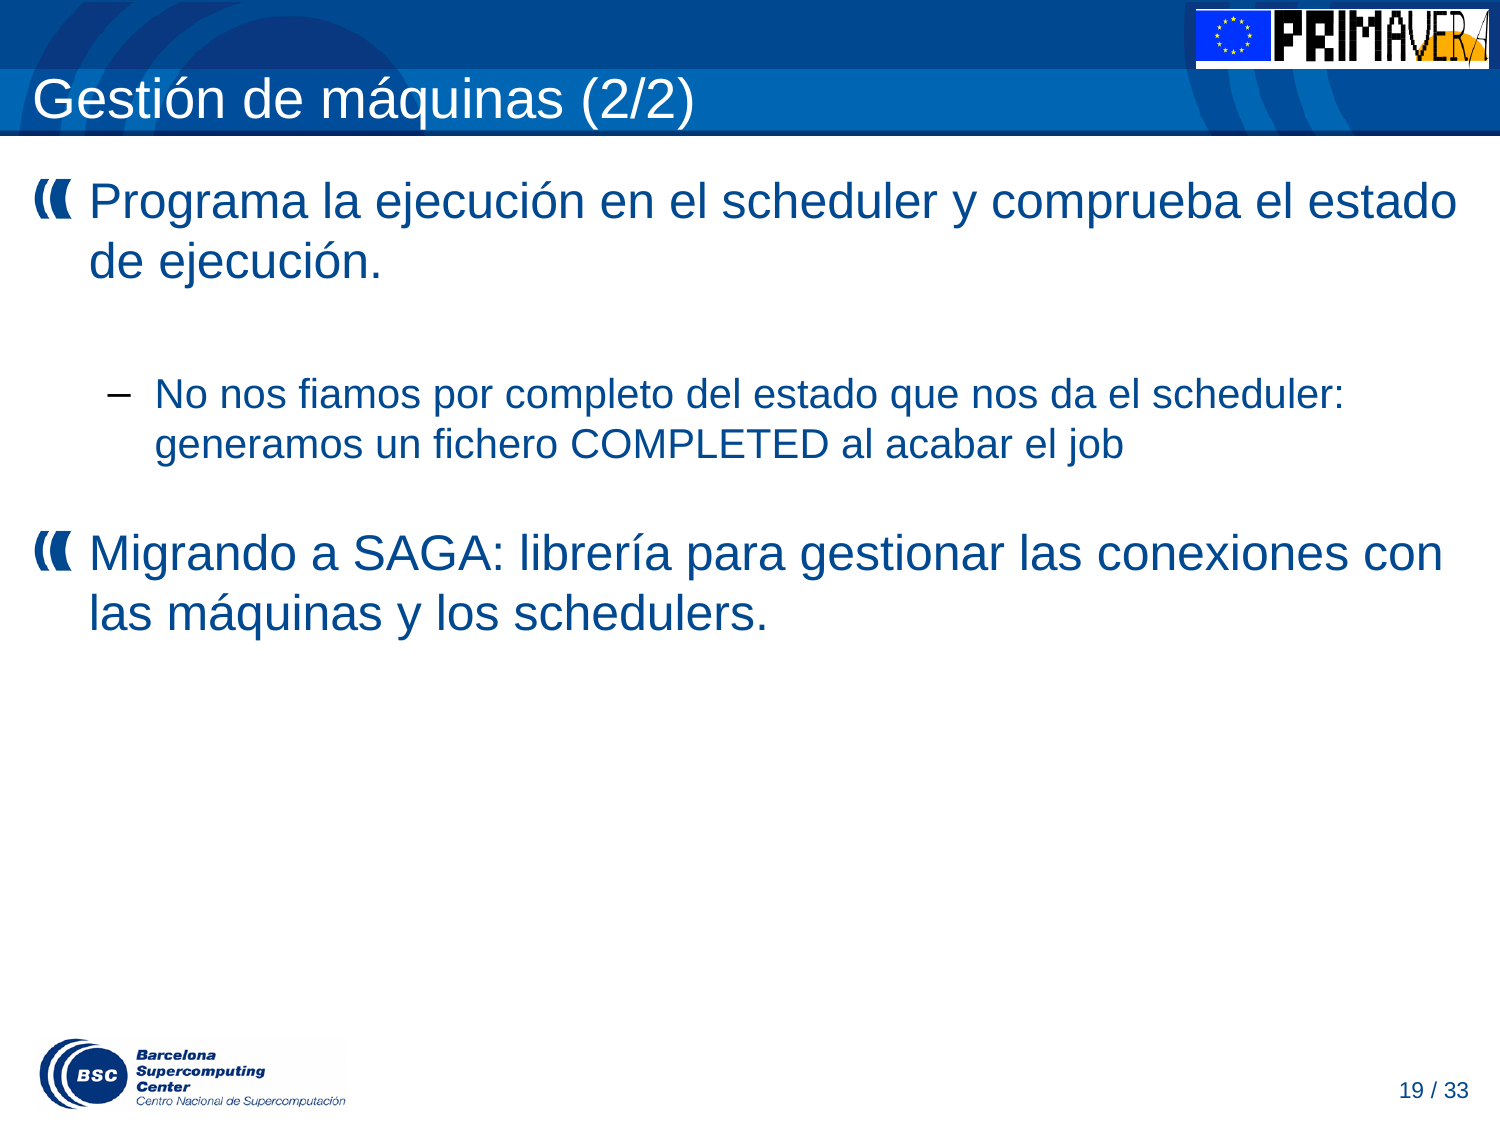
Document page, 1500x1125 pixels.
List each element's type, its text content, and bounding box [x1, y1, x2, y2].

title Gestión de máquinas (2/2) [17, 7, 1483, 138]
picture [37, 1035, 347, 1111]
text_box <number> / 33 [1364, 1042, 1484, 1111]
picture [0, 0, 1500, 136]
list Programa la ejecución en el scheduler y comprueba el estado de ejecución. No nos fiamos por completo del estado que nos da el scheduler: generamos un fichero COMPLETED al acabar el job Migrando a SAGA: librería para gestionar las conexiones con las máquinas y los schedulers. [17, 160, 1483, 1012]
